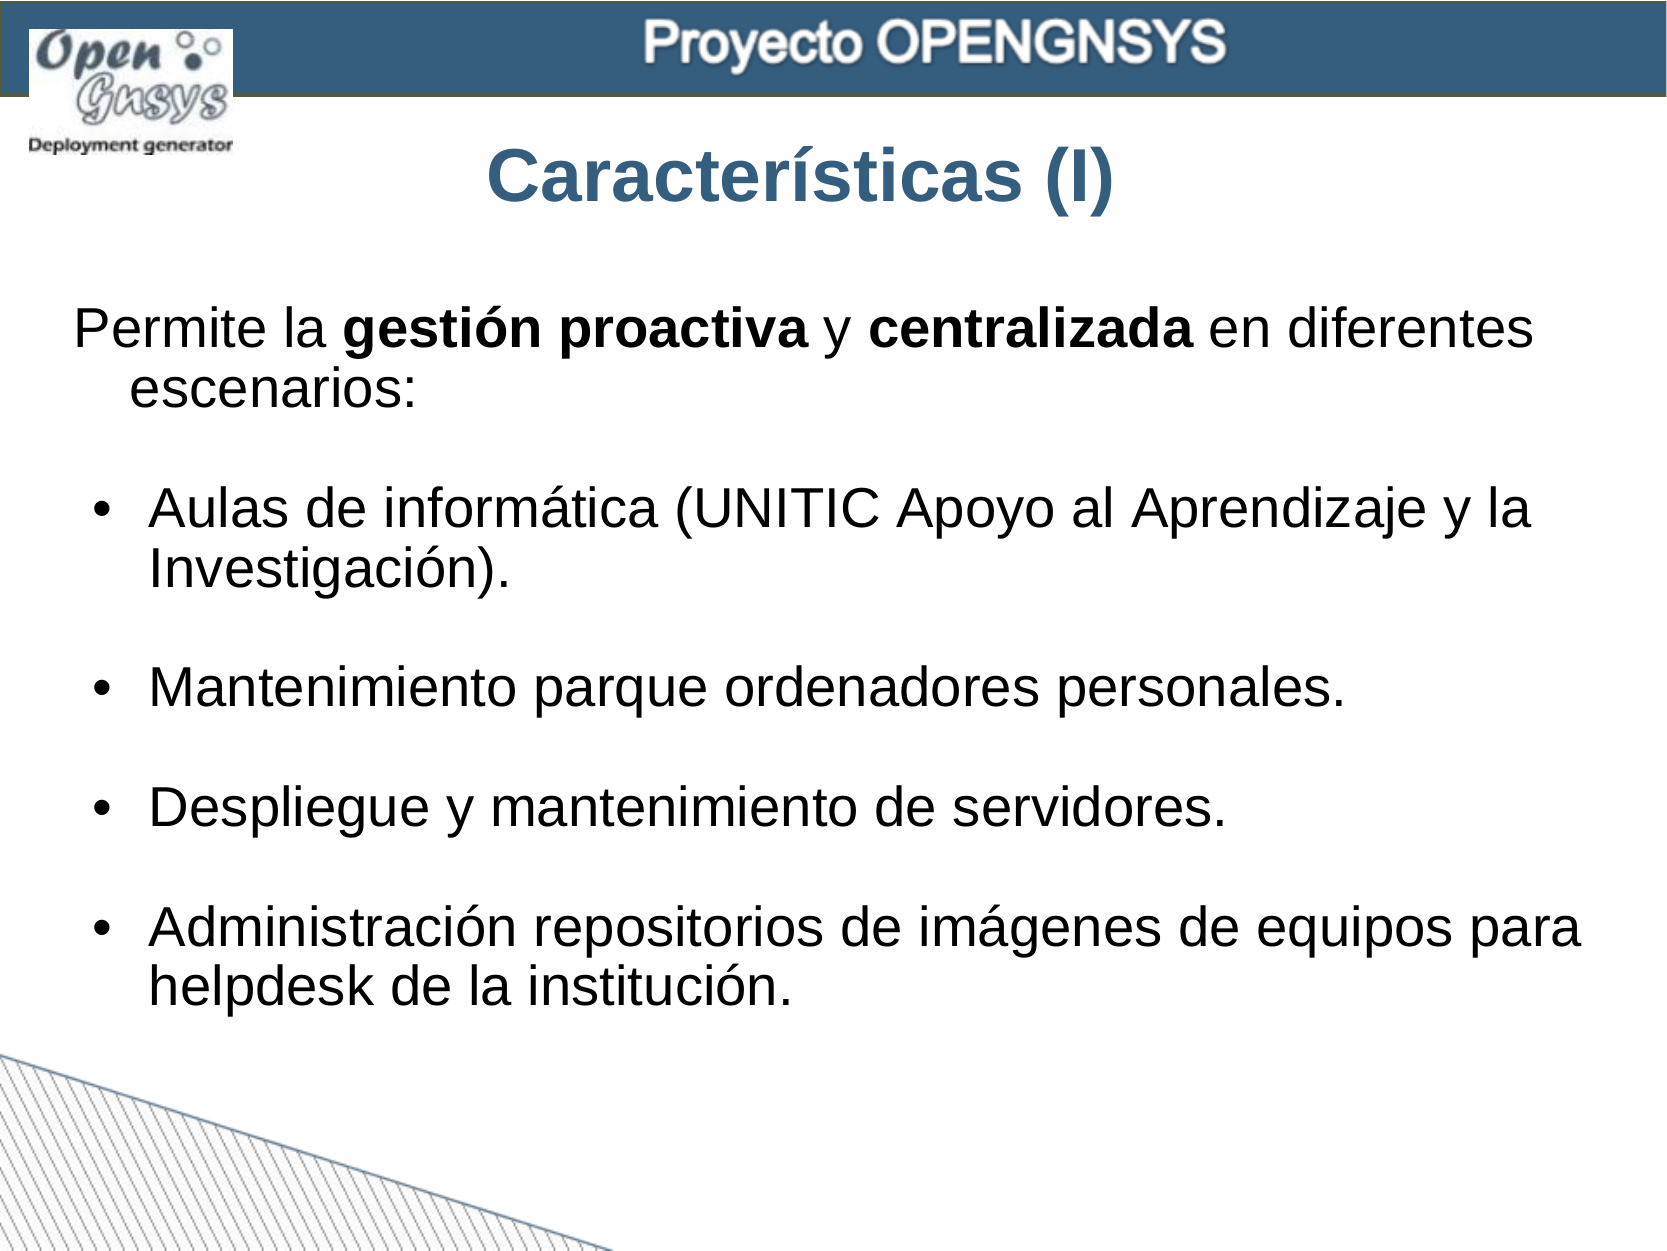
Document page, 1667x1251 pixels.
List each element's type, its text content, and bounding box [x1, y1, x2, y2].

list Permite la gestión proactiva y centralizada en diferentes escenarios: Aulas de informática (UNITIC Apoyo al Aprendizaje y la Investigación). Mantenimiento parque ordenadores personales. Despliegue y mantenimiento de servidores. Administración repositorios de imágenes de equipos para helpdesk de la institución. [73, 299, 1603, 1134]
text_box Características (I) [57, 133, 1546, 219]
picture [0, 0, 1667, 1251]
